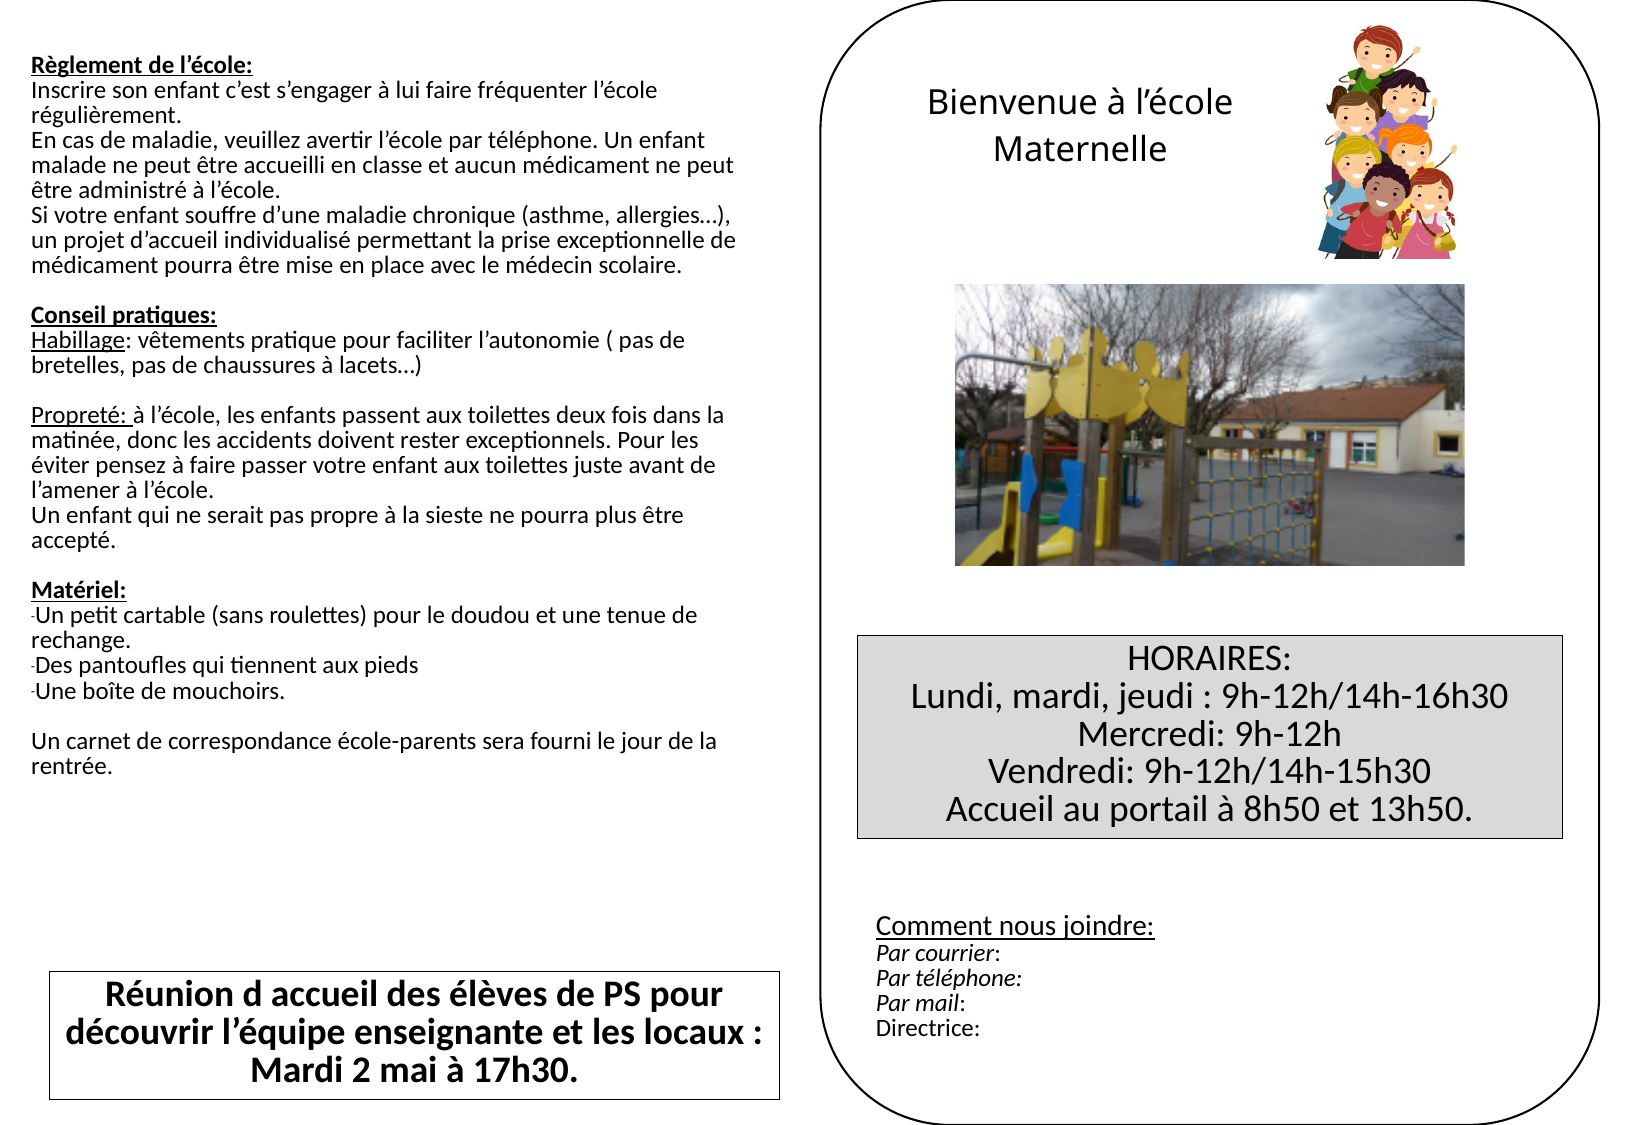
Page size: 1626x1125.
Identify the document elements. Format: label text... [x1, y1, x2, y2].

text_box Comment nous joindre: Par courrier: Par téléphone: Par mail: Directrice: [861, 906, 1559, 1051]
text_box Réunion d accueil des élèves de PS pour découvrir l’équipe enseignante et les locaux : Mardi 2 mai à 17h30. [49, 971, 780, 1100]
text_box Bienvenue à l’école Maternelle [837, 69, 1318, 226]
picture [955, 284, 1465, 566]
picture [1318, 25, 1457, 259]
text_box Règlement de l’école: Inscrire son enfant c’est s’engager à lui faire fréquenter l’école régulièrement. En cas de maladie, veuillez avertir l’école par téléphone. Un enfant malade ne peut être accueilli en classe et aucun médicament ne peut être administré à l’école. Si votre enfant souffre d’une maladie chronique (asthme, allergies…), un projet d’accueil individualisé permettant la prise exceptionnelle de médicament pourra être mise en place avec le médecin scolaire. Conseil pratiques: Habillage: vêtements pratique pour faciliter l’autonomie ( pas de bretelles, pas de chaussures à lacets…) Propreté: à l’école, les enfants passent aux toilettes deux fois dans la matinée, donc les accidents doivent rester exceptionnels. Pour les éviter pensez à faire passer votre enfant aux toilettes juste avant de l’amener à l’école. Un enfant qui ne serait pas propre à la sieste ne pourra plus être accepté. Matériel: Un petit cartable (sans roulettes) pour le doudou et une tenue de rechange. Des pantoufles qui tiennent aux pieds Une boîte de mouchoirs. Un carnet de correspondance école-parents sera fourni le jour de la rentrée. [16, 46, 774, 839]
text_box HORAIRES: Lundi, mardi, jeudi : 9h-12h/14h-16h30 Mercredi: 9h-12h Vendredi: 9h-12h/14h-15h30 Accueil au portail à 8h50 et 13h50. [857, 635, 1563, 839]
